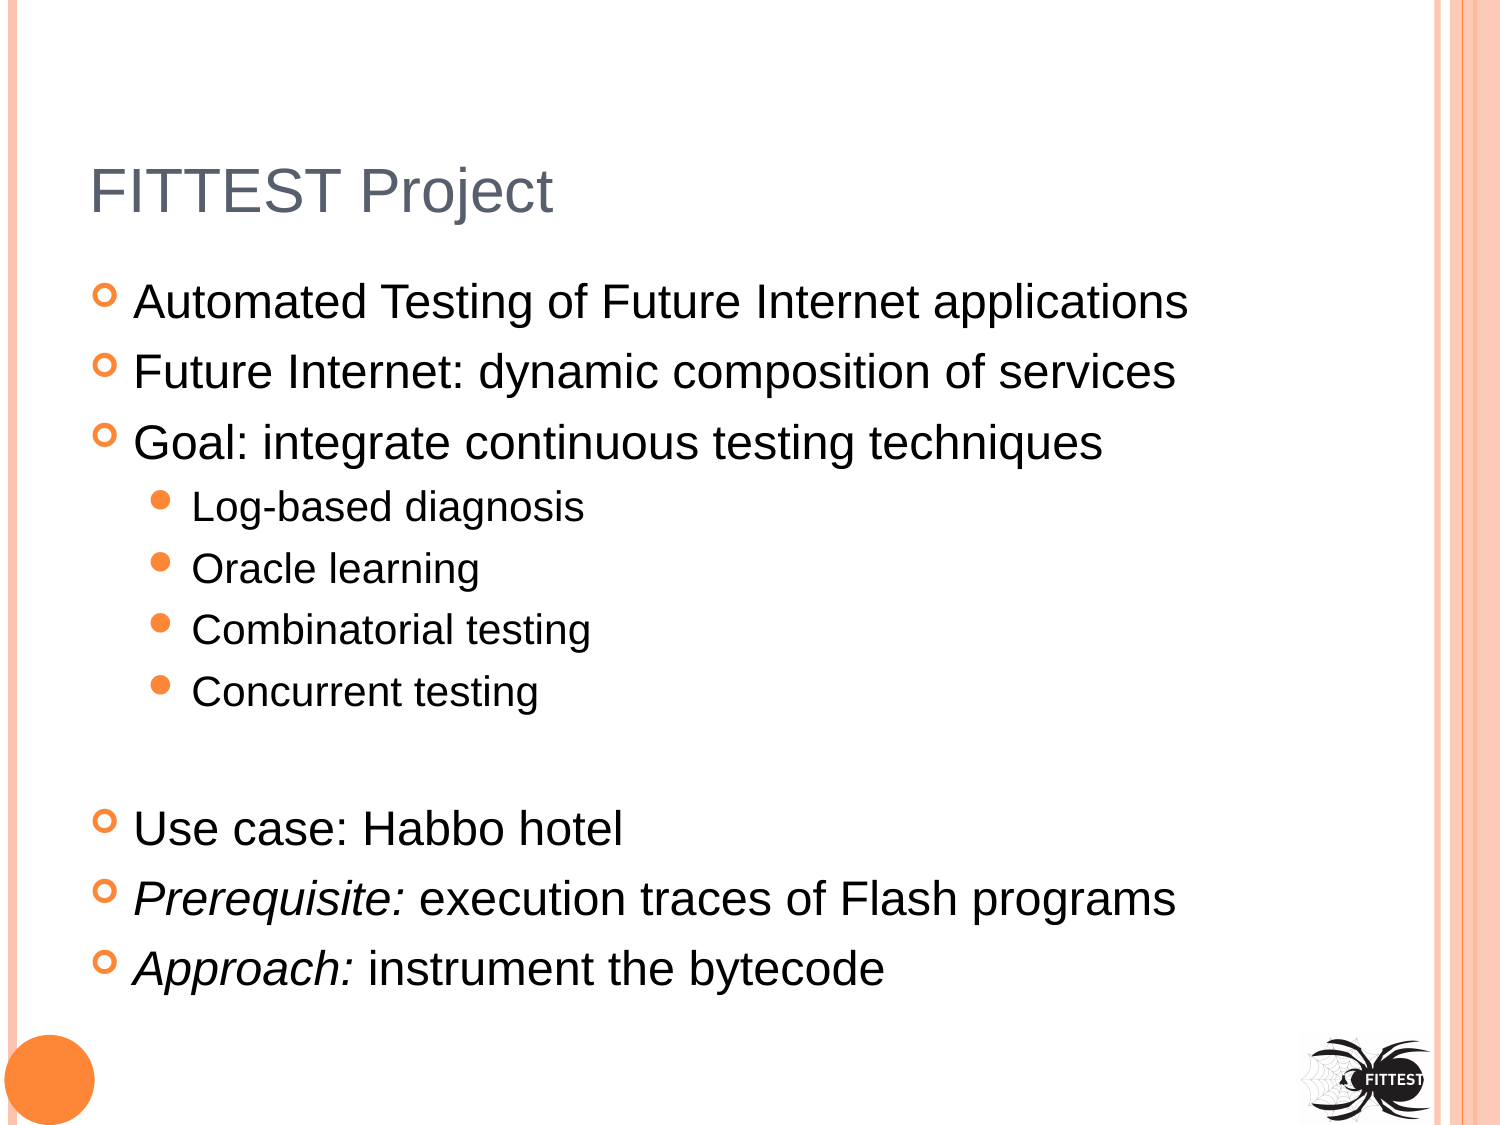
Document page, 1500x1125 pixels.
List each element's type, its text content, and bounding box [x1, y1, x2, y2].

list Automated Testing of Future Internet applications Future Internet: dynamic composition of services Goal: integrate continuous testing techniques Log-based diagnosis Oracle learning Combinatorial testing Concurrent testing Use case: Habbo hotel Prerequisite: execution traces of Flash programs Approach: instrument the bytecode [74, 262, 1300, 1006]
title FITTEST Project [74, 44, 1300, 233]
